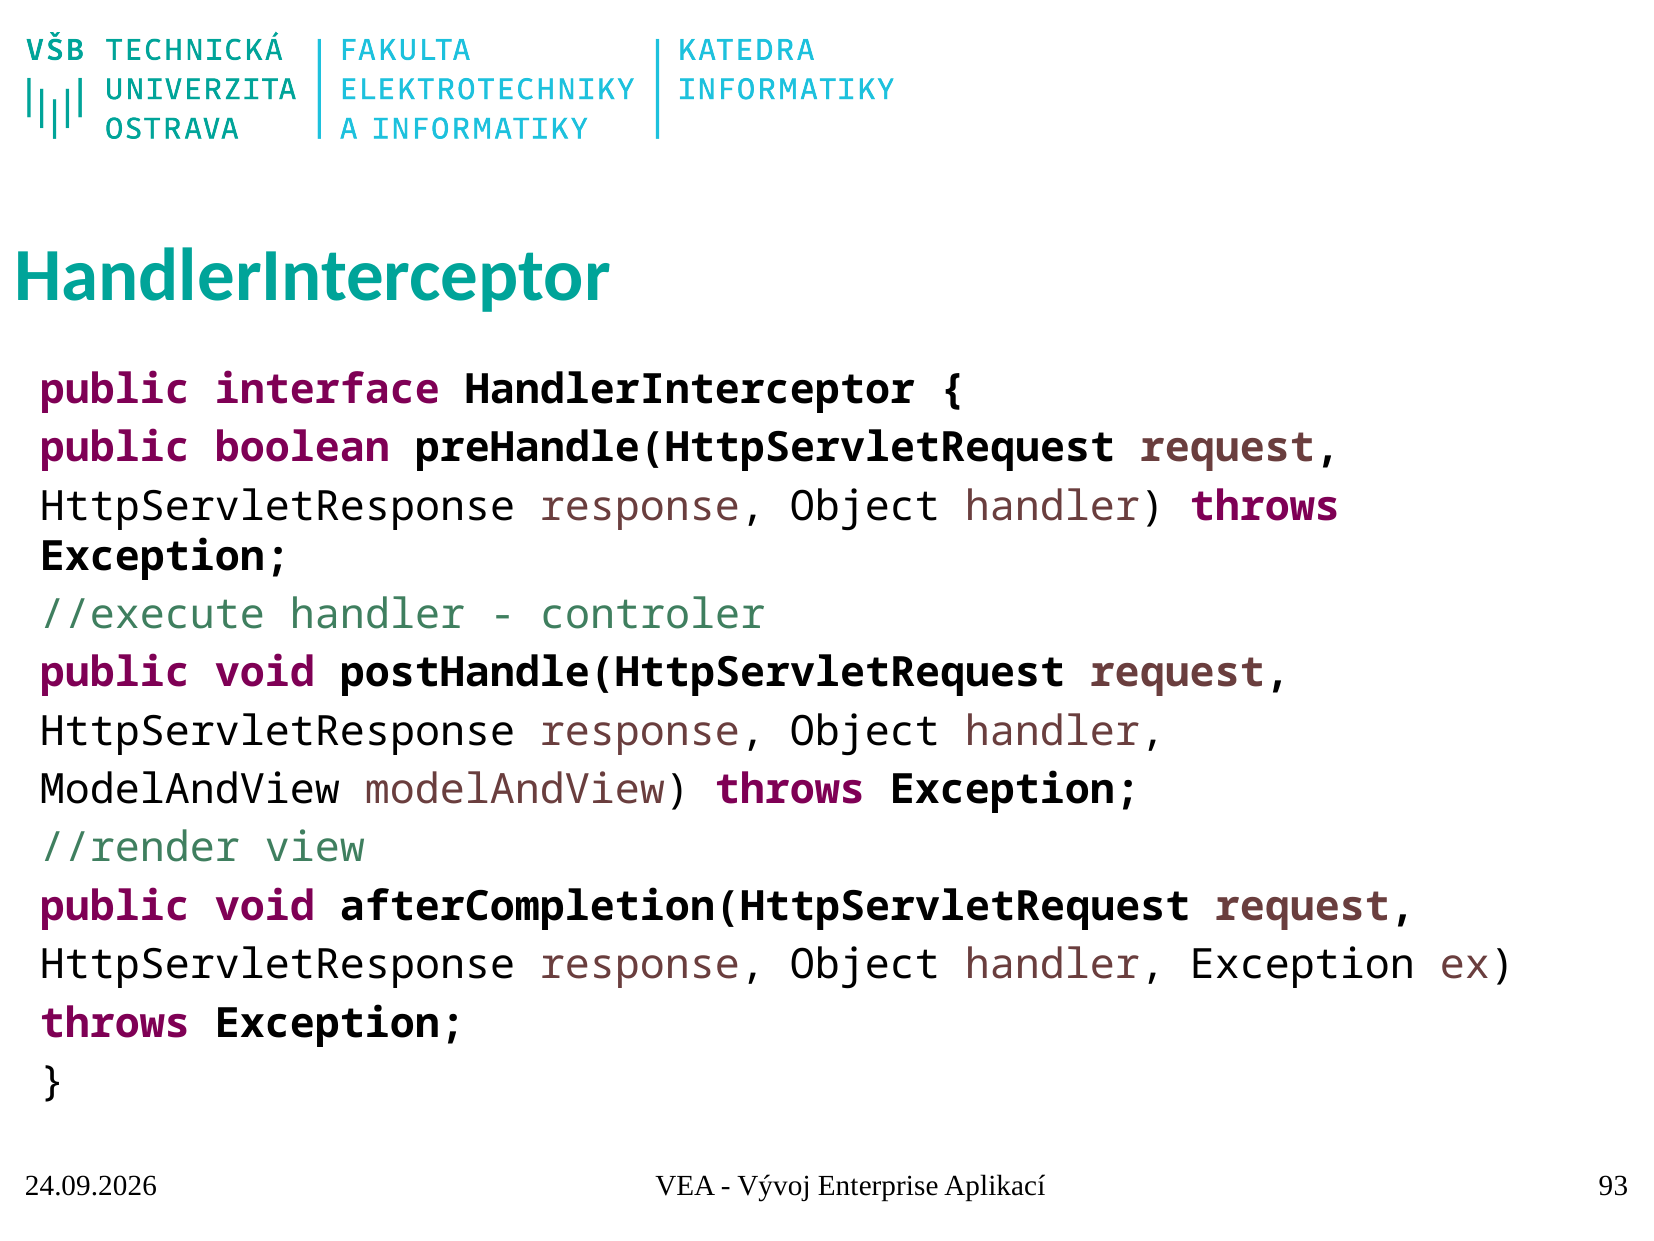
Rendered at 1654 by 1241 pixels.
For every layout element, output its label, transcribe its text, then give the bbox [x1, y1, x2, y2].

title HandlerInterceptor [14, 165, 1619, 319]
list public interface HandlerInterceptor { public boolean preHandle(HttpServletRequest request, HttpServletResponse response, Object handler) throws Exception; //execute handler - controler public void postHandle(HttpServletRequest request, HttpServletResponse response, Object handler, ModelAndView modelAndView) throws Exception; //render view public void afterCompletion(HttpServletRequest request, HttpServletResponse response, Object handler, Exception ex) throws Exception; } [24, 354, 1629, 1146]
picture [26, 31, 894, 139]
